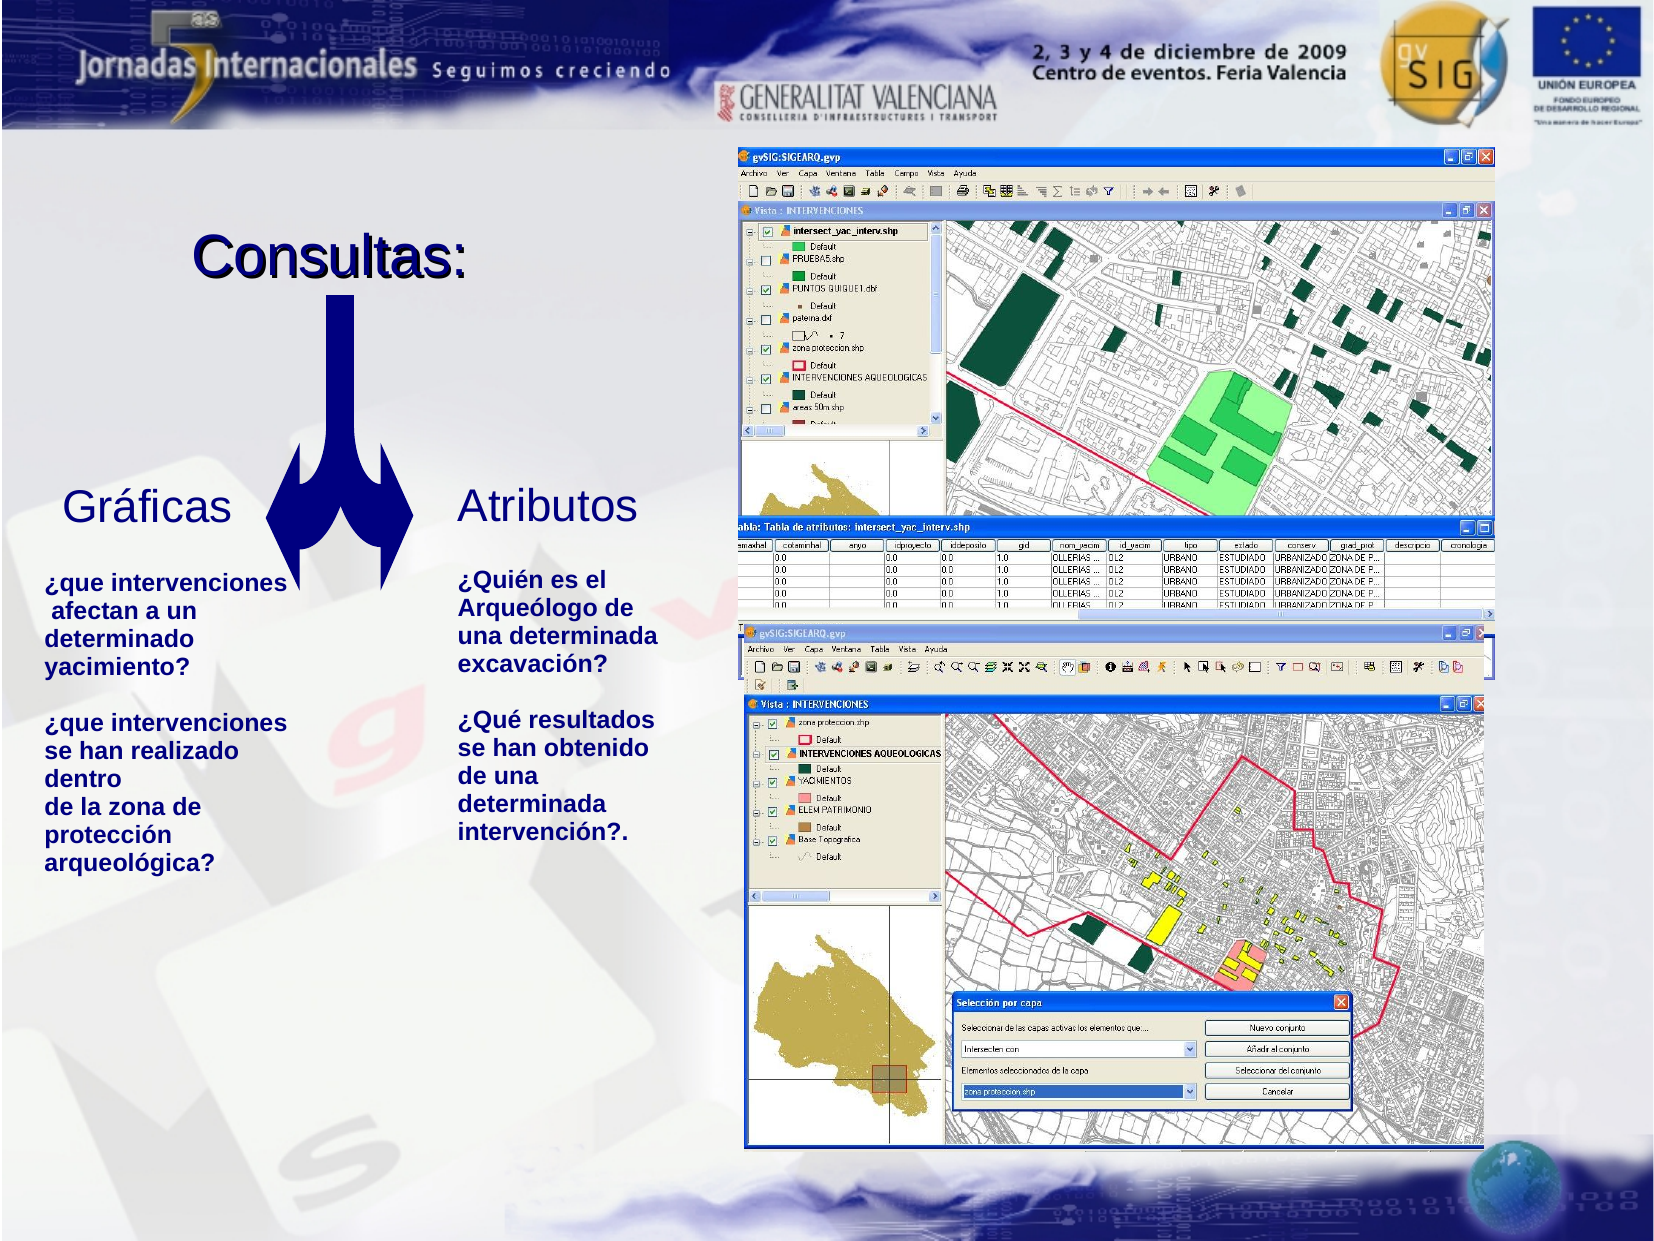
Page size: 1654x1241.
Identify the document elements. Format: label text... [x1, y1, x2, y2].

picture [2, 0, 1654, 1241]
text_box ¿que intervenciones afectan a un determinado yacimiento? ¿que intervenciones se han realizado dentro de la zona de protección arqueológica? [29, 561, 325, 947]
text_box ¿Quién es el Arqueólogo de una determinada excavación? ¿Qué resultados se han obtenido de una determinada intervención?. [442, 558, 680, 863]
text_box Consultas: [177, 215, 562, 296]
text_box Gráficas [47, 473, 284, 540]
text_box Atributos [442, 472, 680, 555]
text_box [265, 295, 414, 591]
